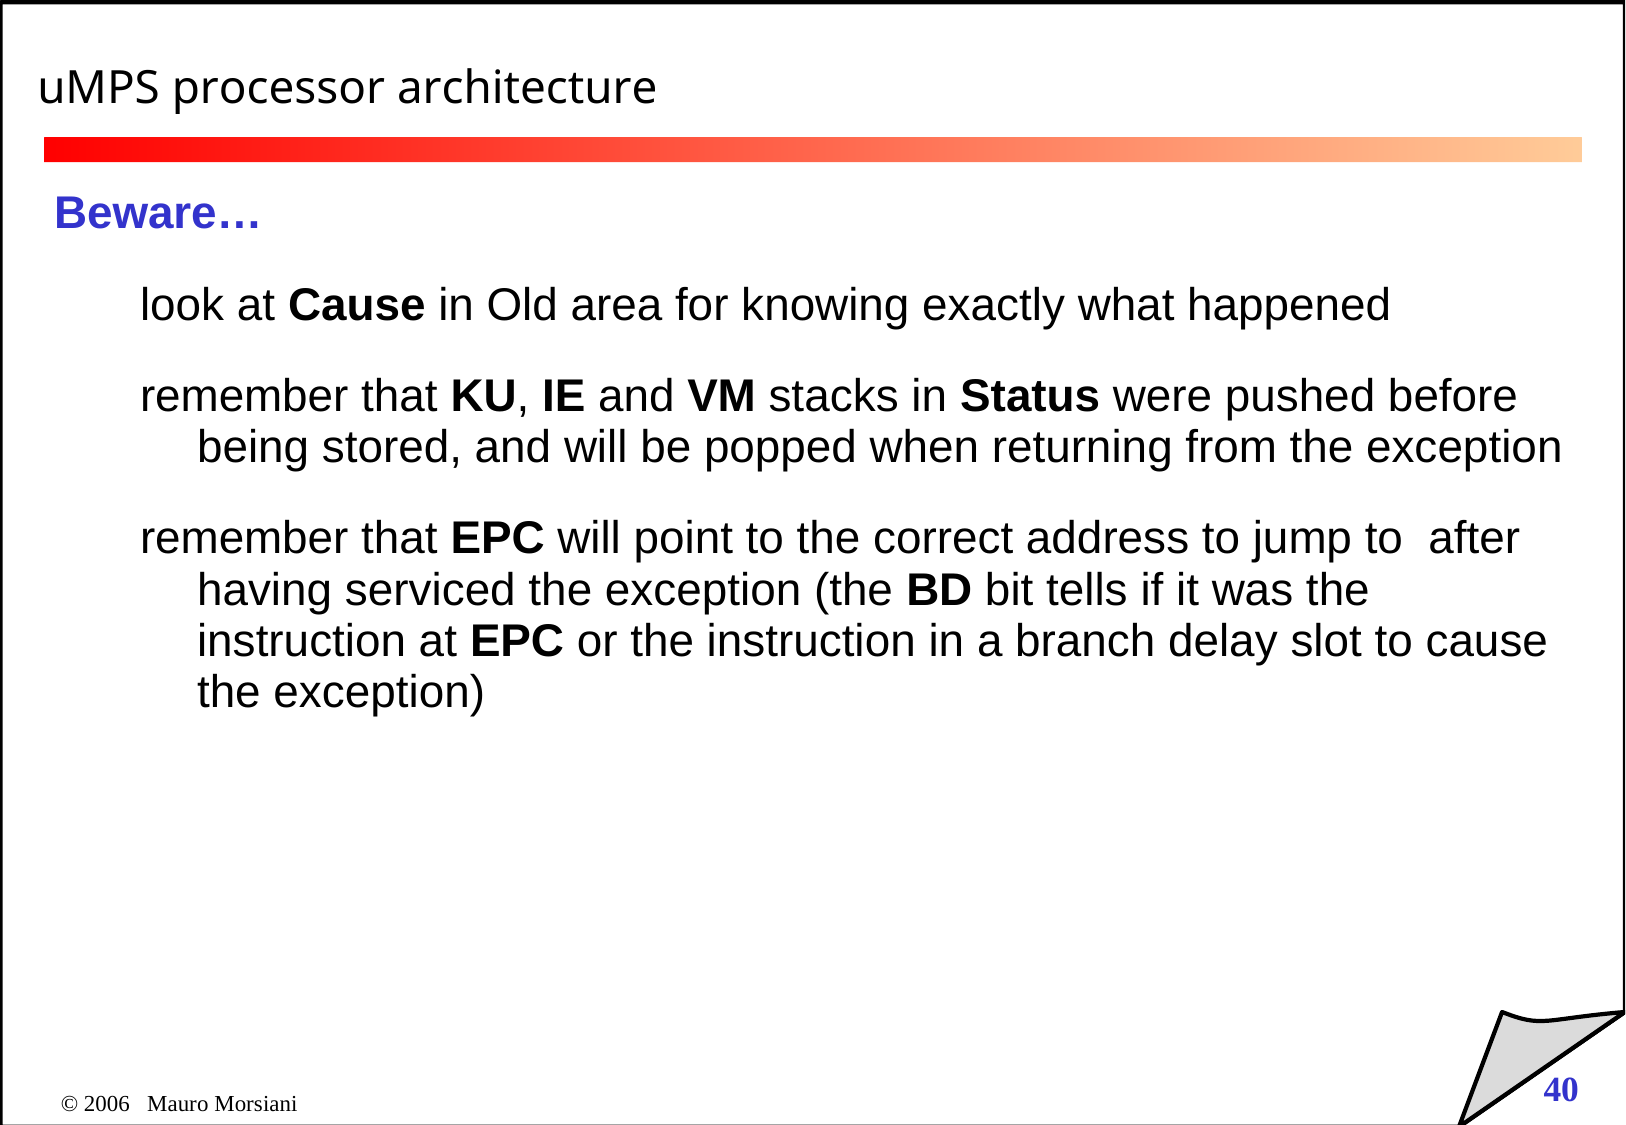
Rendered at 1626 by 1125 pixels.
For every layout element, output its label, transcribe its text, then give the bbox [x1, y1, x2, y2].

title uMPS processor architecture [37, 44, 1587, 130]
list Beware… look at Cause in Old area for knowing exactly what happened remember that KU, IE and VM stacks in Status were pushed before being stored, and will be popped when returning from the exception remember that EPC will point to the correct address to jump to after having serviced the exception (the BD bit tells if it was the instruction at EPC or the instruction in a branch delay slot to cause the exception) [54, 187, 1571, 1125]
